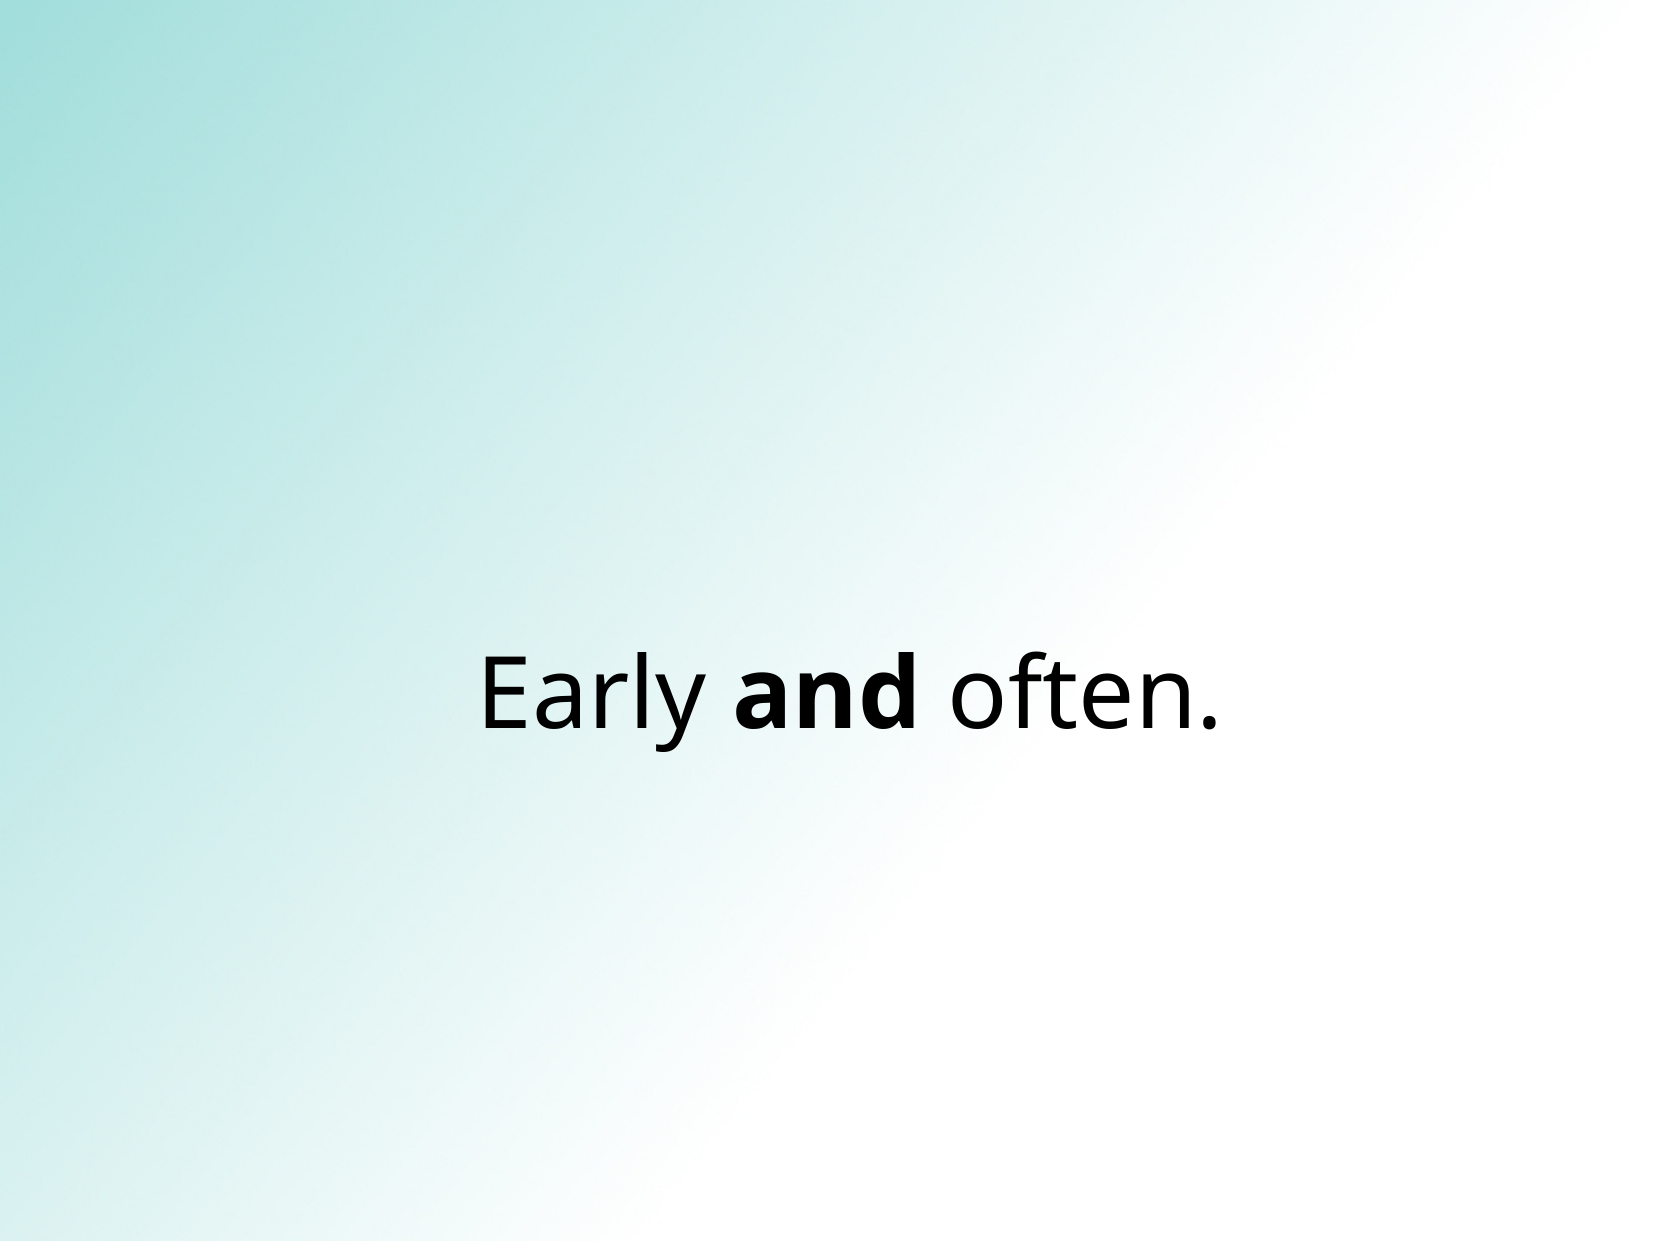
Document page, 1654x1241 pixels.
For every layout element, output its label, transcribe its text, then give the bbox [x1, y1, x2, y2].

picture [0, 0, 1654, 1241]
subtitle Early and often. [106, 209, 1595, 1170]
